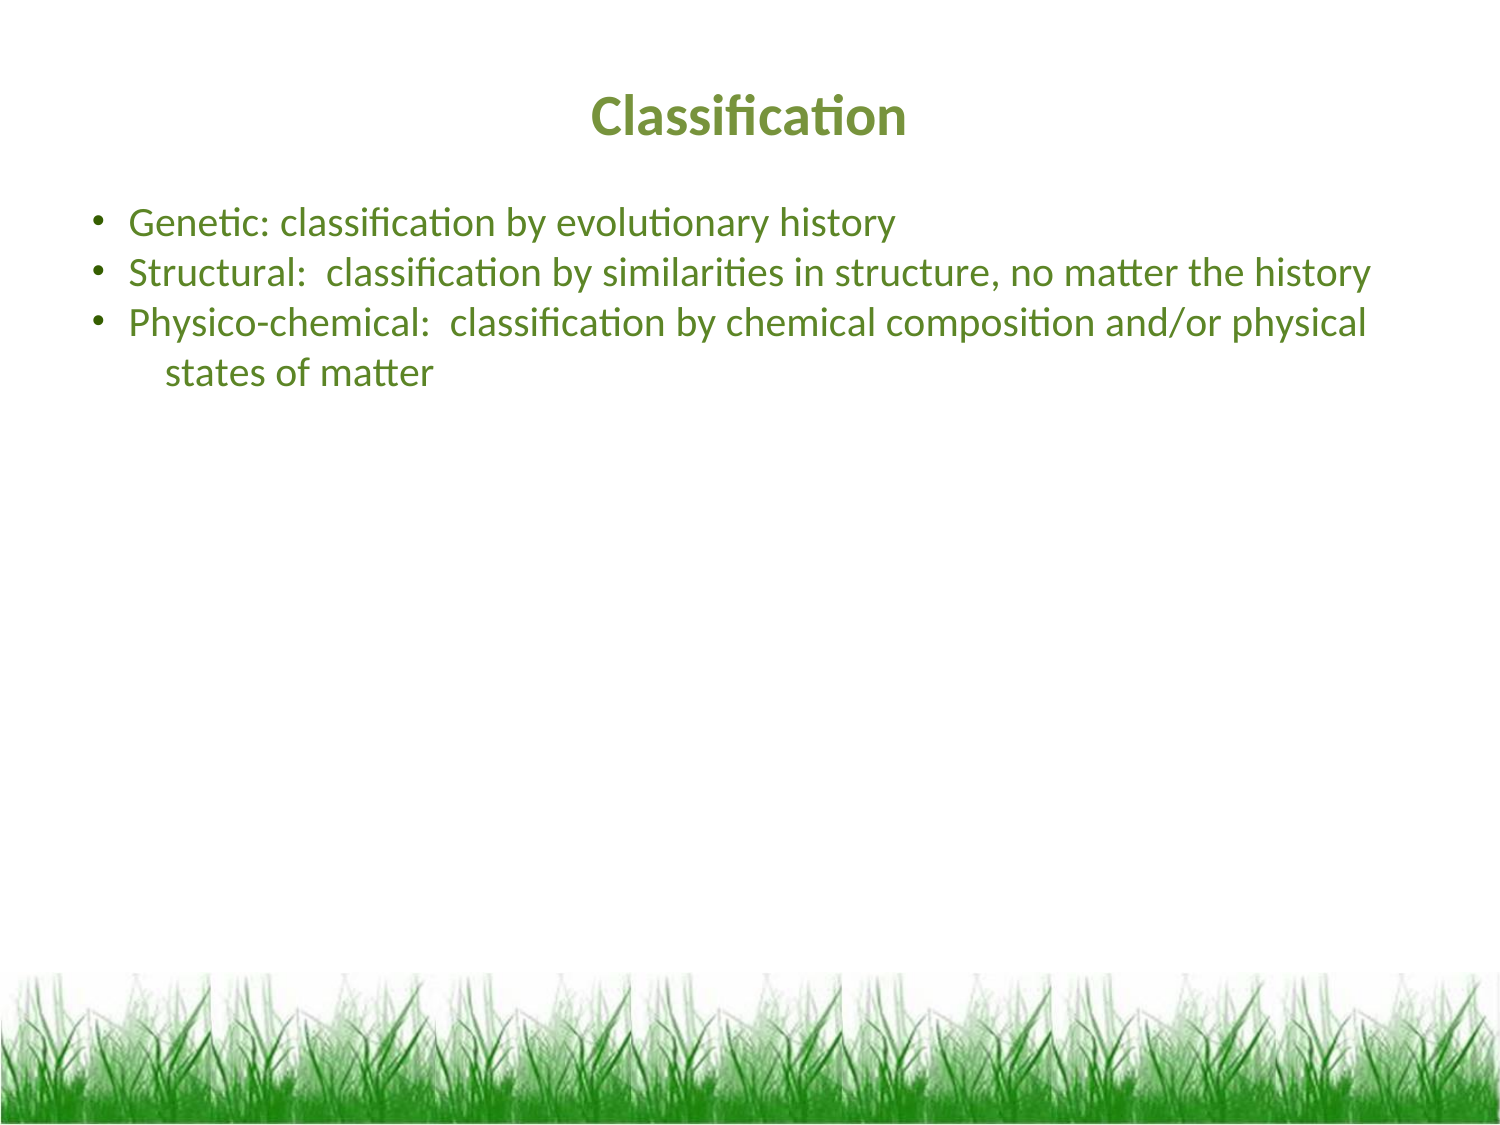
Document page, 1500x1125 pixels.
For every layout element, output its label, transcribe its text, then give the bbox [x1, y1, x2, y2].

list Genetic: classification by evolutionary history Structural: classification by similarities in structure, no matter the history Physico-chemical: classification by chemical composition and/or physical states of matter [75, 187, 1425, 931]
picture [0, 972, 1500, 1125]
title Classification [74, 37, 1425, 188]
